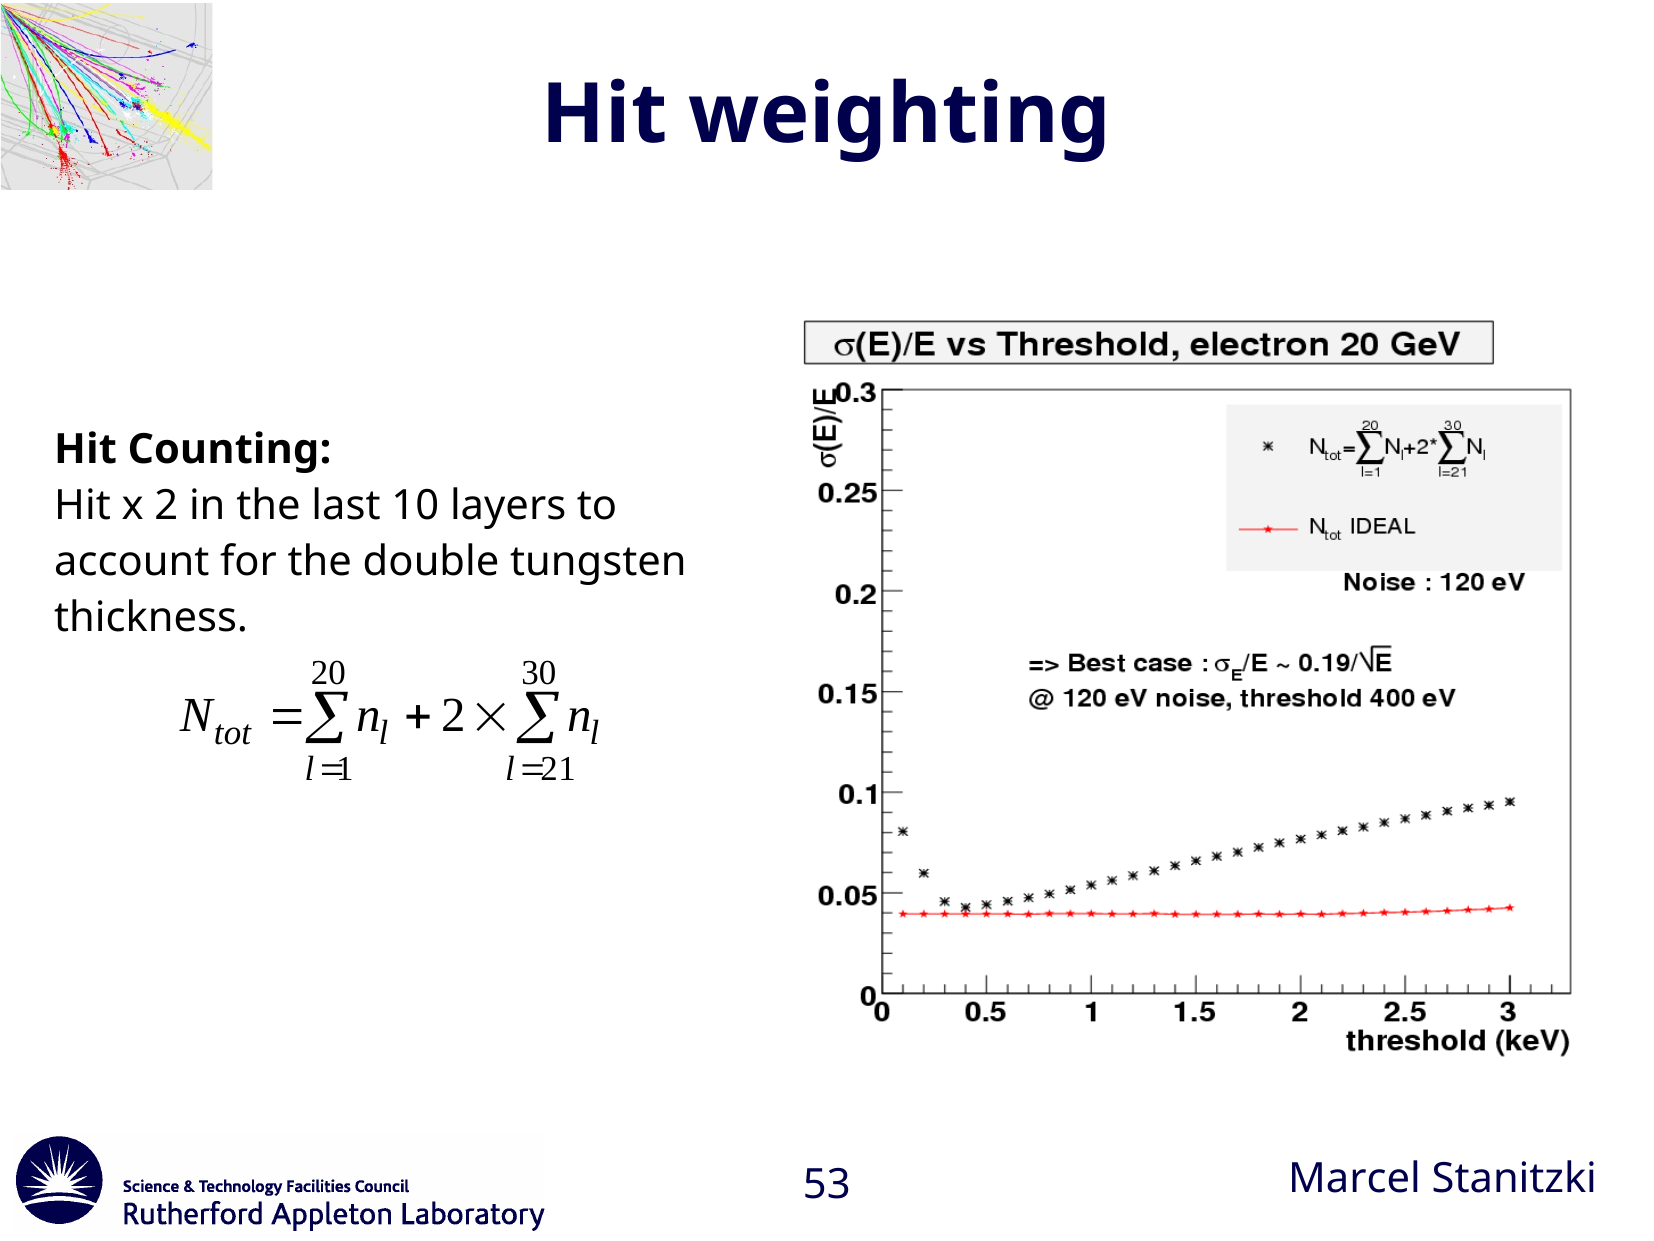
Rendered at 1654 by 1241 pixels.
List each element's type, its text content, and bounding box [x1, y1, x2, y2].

picture [0, 3, 213, 190]
chart [171, 647, 613, 792]
picture [796, 297, 1613, 1069]
title Hit weighting [203, 12, 1451, 206]
text_box Hit Counting: Hit x 2 in the last 10 layers to account for the double tungsten thickness. [39, 419, 757, 638]
picture [14, 1133, 545, 1231]
